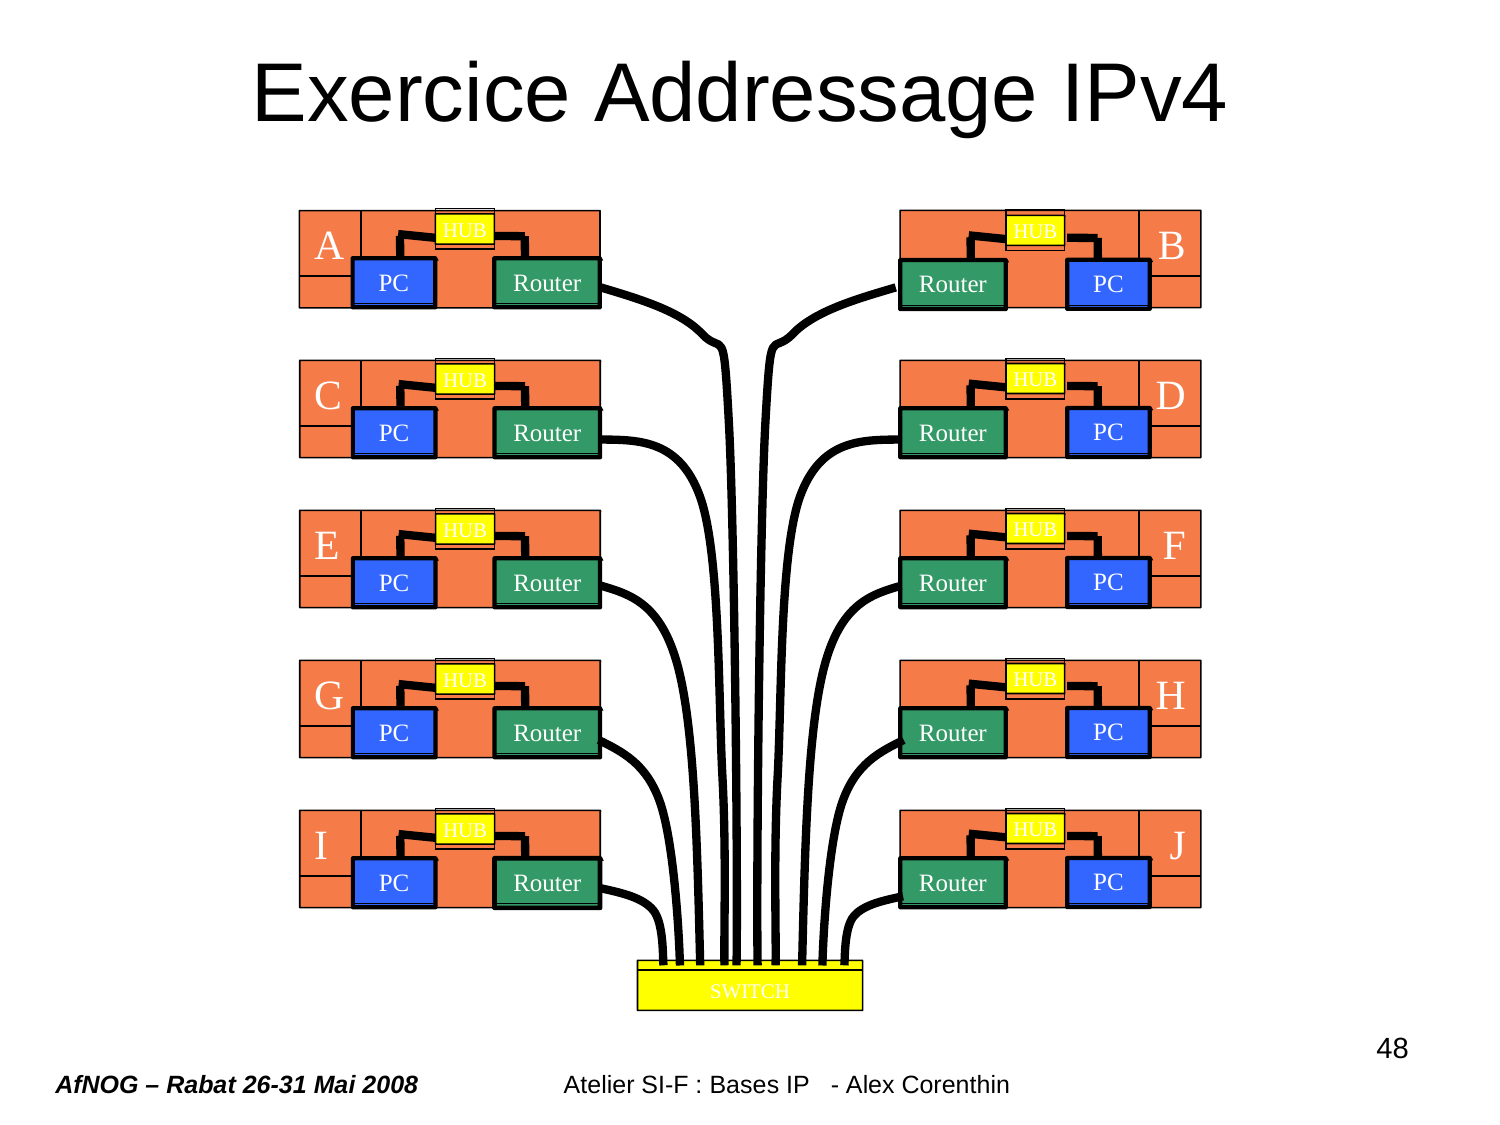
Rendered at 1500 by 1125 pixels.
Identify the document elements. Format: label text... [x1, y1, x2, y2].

text_box SWITCH [637, 970, 863, 1011]
text_box PC [352, 408, 436, 454]
text_box HUB [435, 358, 495, 400]
text_box [900, 360, 1006, 408]
text_box [495, 810, 601, 858]
text_box [495, 210, 601, 286]
title Exercice Addressage IPv4 [64, 30, 1416, 147]
text_box [362, 360, 435, 408]
text_box G [299, 660, 362, 726]
text_box [495, 360, 601, 408]
text_box Router [900, 708, 1006, 754]
text_box PC [1067, 558, 1150, 604]
text_box [900, 510, 1201, 608]
text_box [362, 210, 435, 258]
text_box I [299, 810, 362, 876]
text_box HUB [1006, 658, 1065, 699]
text_box HUB [1006, 808, 1065, 849]
text_box [362, 660, 435, 708]
text_box Router [494, 258, 600, 304]
text_box E [299, 510, 362, 576]
text_box PC [352, 258, 436, 304]
text_box Router [494, 558, 601, 604]
text_box [900, 210, 1006, 260]
text_box [900, 510, 1006, 558]
text_box Router [900, 558, 1006, 604]
text_box HUB [1006, 508, 1065, 549]
text_box Router [494, 858, 601, 904]
text_box [299, 840, 601, 908]
text_box PC [352, 708, 436, 754]
text_box [495, 510, 601, 558]
text_box H [1138, 660, 1201, 726]
text_box Router [494, 408, 601, 454]
text_box PC [1067, 708, 1150, 754]
text_box HUB [435, 508, 495, 550]
text_box [495, 660, 601, 708]
text_box [900, 810, 1006, 858]
text_box J [1138, 810, 1201, 876]
text_box HUB [435, 658, 495, 700]
text_box Router [494, 708, 601, 754]
text_box [637, 960, 863, 970]
text_box [900, 660, 1201, 758]
text_box B [1138, 210, 1201, 276]
text_box PC [352, 858, 436, 904]
text_box C [299, 360, 362, 426]
text_box [362, 810, 435, 858]
text_box [299, 690, 601, 758]
text_box Router [900, 260, 1006, 306]
text_box PC [1067, 408, 1150, 454]
text_box [900, 810, 1201, 908]
text_box Router [900, 408, 1006, 454]
text_box [299, 390, 601, 458]
text_box HUB [435, 808, 495, 850]
text_box HUB [1006, 210, 1065, 251]
text_box PC [352, 558, 436, 604]
text_box D [1138, 360, 1201, 426]
text_box HUB [1006, 358, 1065, 399]
text_box [900, 360, 1201, 458]
text_box [362, 510, 435, 558]
text_box F [1138, 510, 1201, 576]
text_box PC [1067, 259, 1150, 306]
text_box PC [1067, 858, 1150, 904]
text_box A [299, 210, 362, 276]
text_box Router [900, 858, 1006, 904]
text_box [299, 240, 601, 308]
text_box [900, 210, 1201, 310]
text_box HUB [435, 208, 495, 250]
text_box [299, 540, 601, 608]
text_box [900, 660, 1006, 708]
